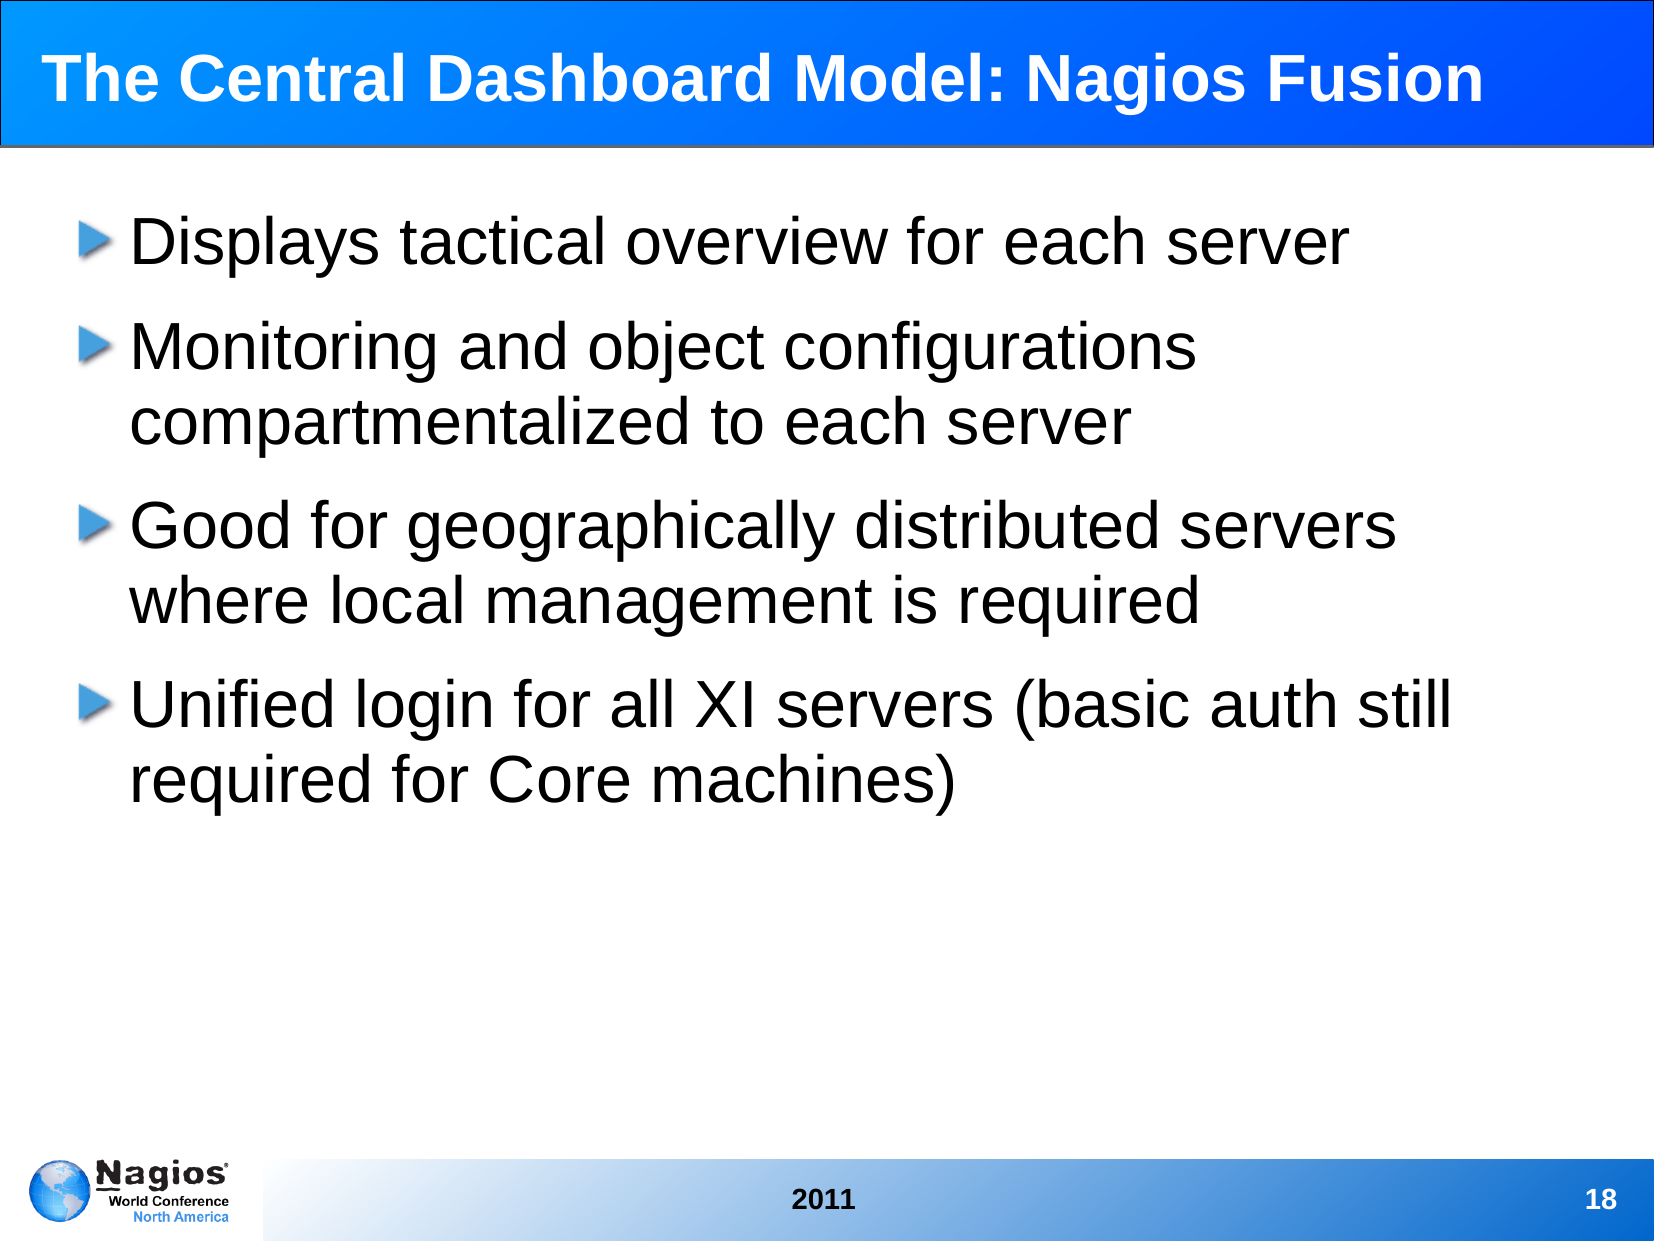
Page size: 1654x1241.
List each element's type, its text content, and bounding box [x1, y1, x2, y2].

picture [29, 1159, 229, 1235]
title The Central Dashboard Model: Nagios Fusion [41, 29, 1638, 127]
list Displays tactical overview for each server Monitoring and object configurations compartmentalized to each server Good for geographically distributed servers where local management is required Unified login for all XI servers (basic auth still required for Core machines) [58, 204, 1599, 1072]
